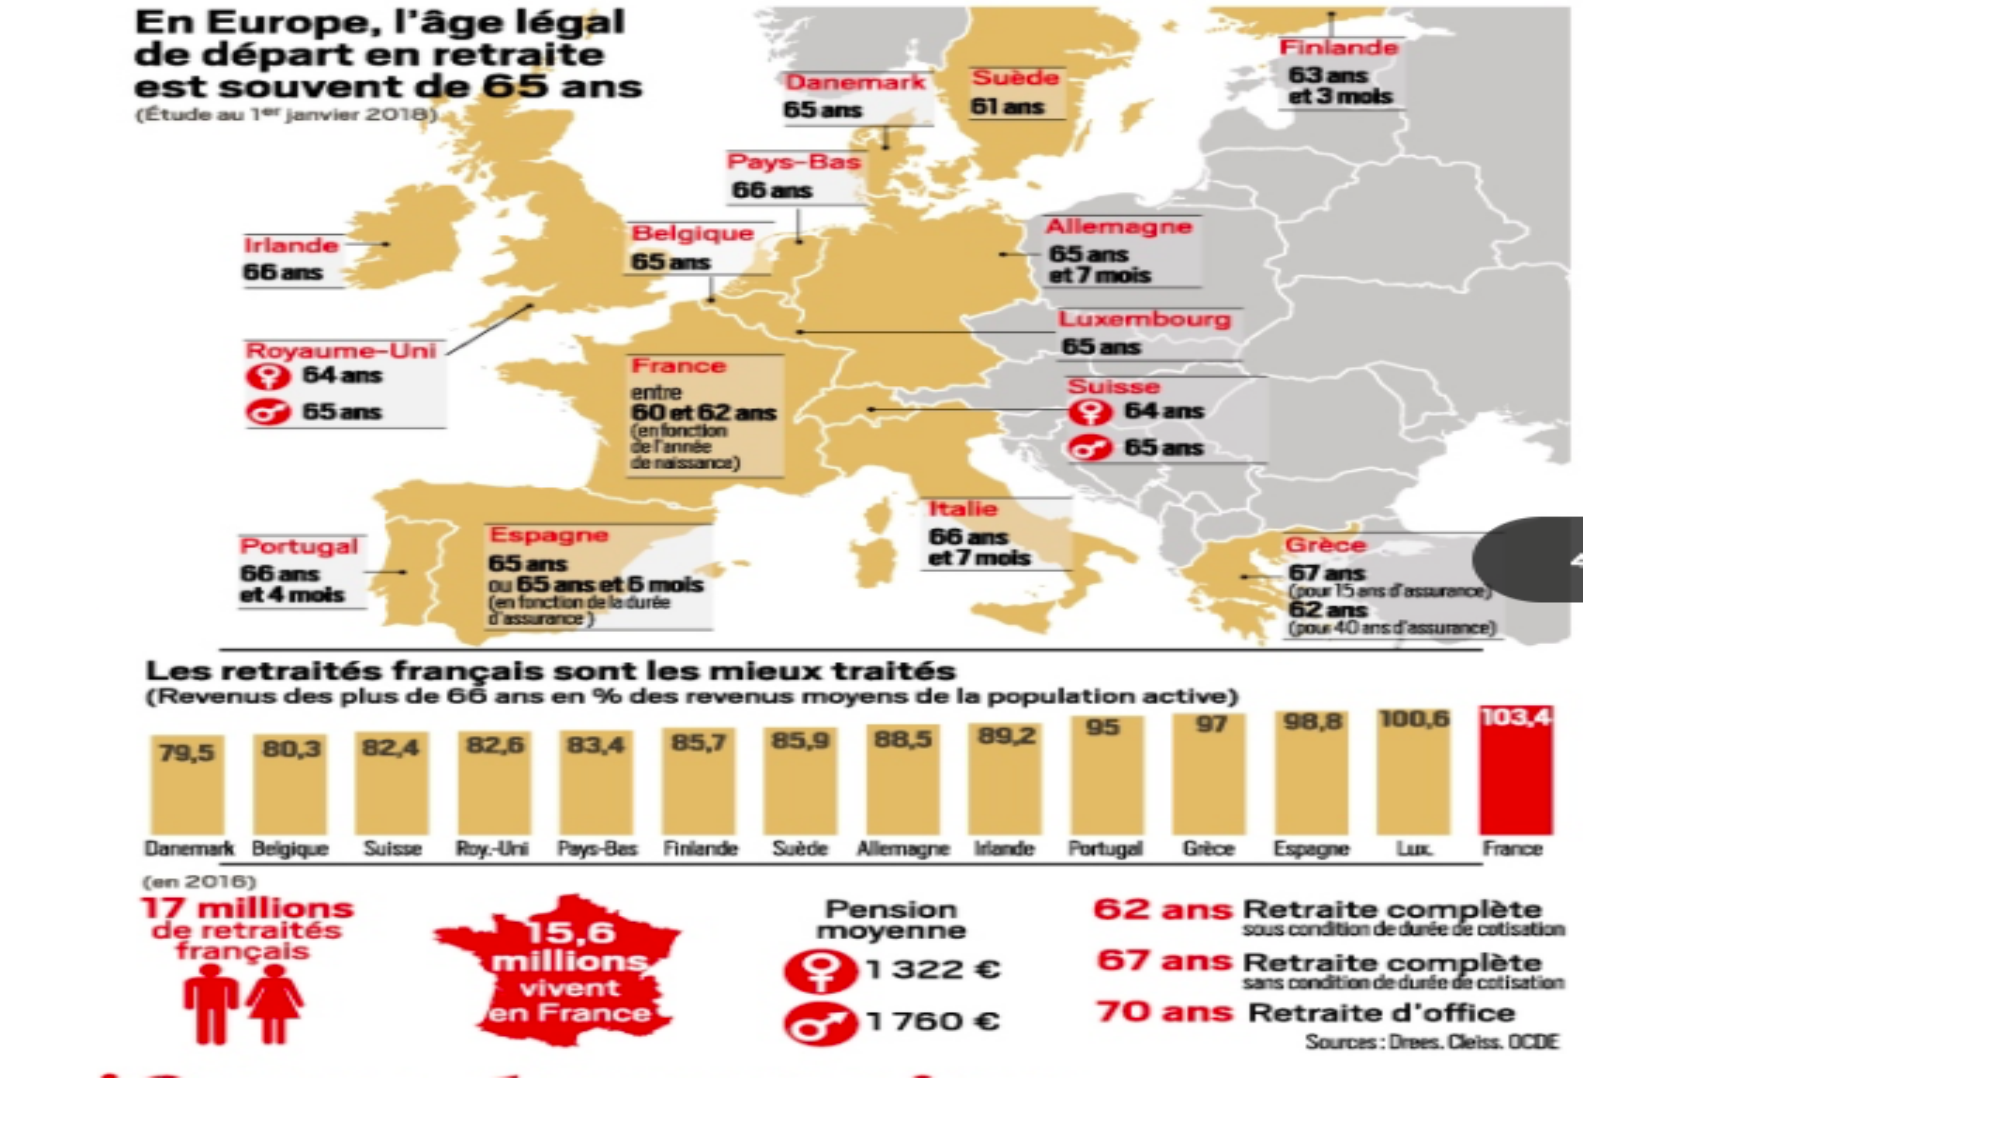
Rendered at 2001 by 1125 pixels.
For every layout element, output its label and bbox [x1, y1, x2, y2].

picture [96, 0, 1583, 1079]
